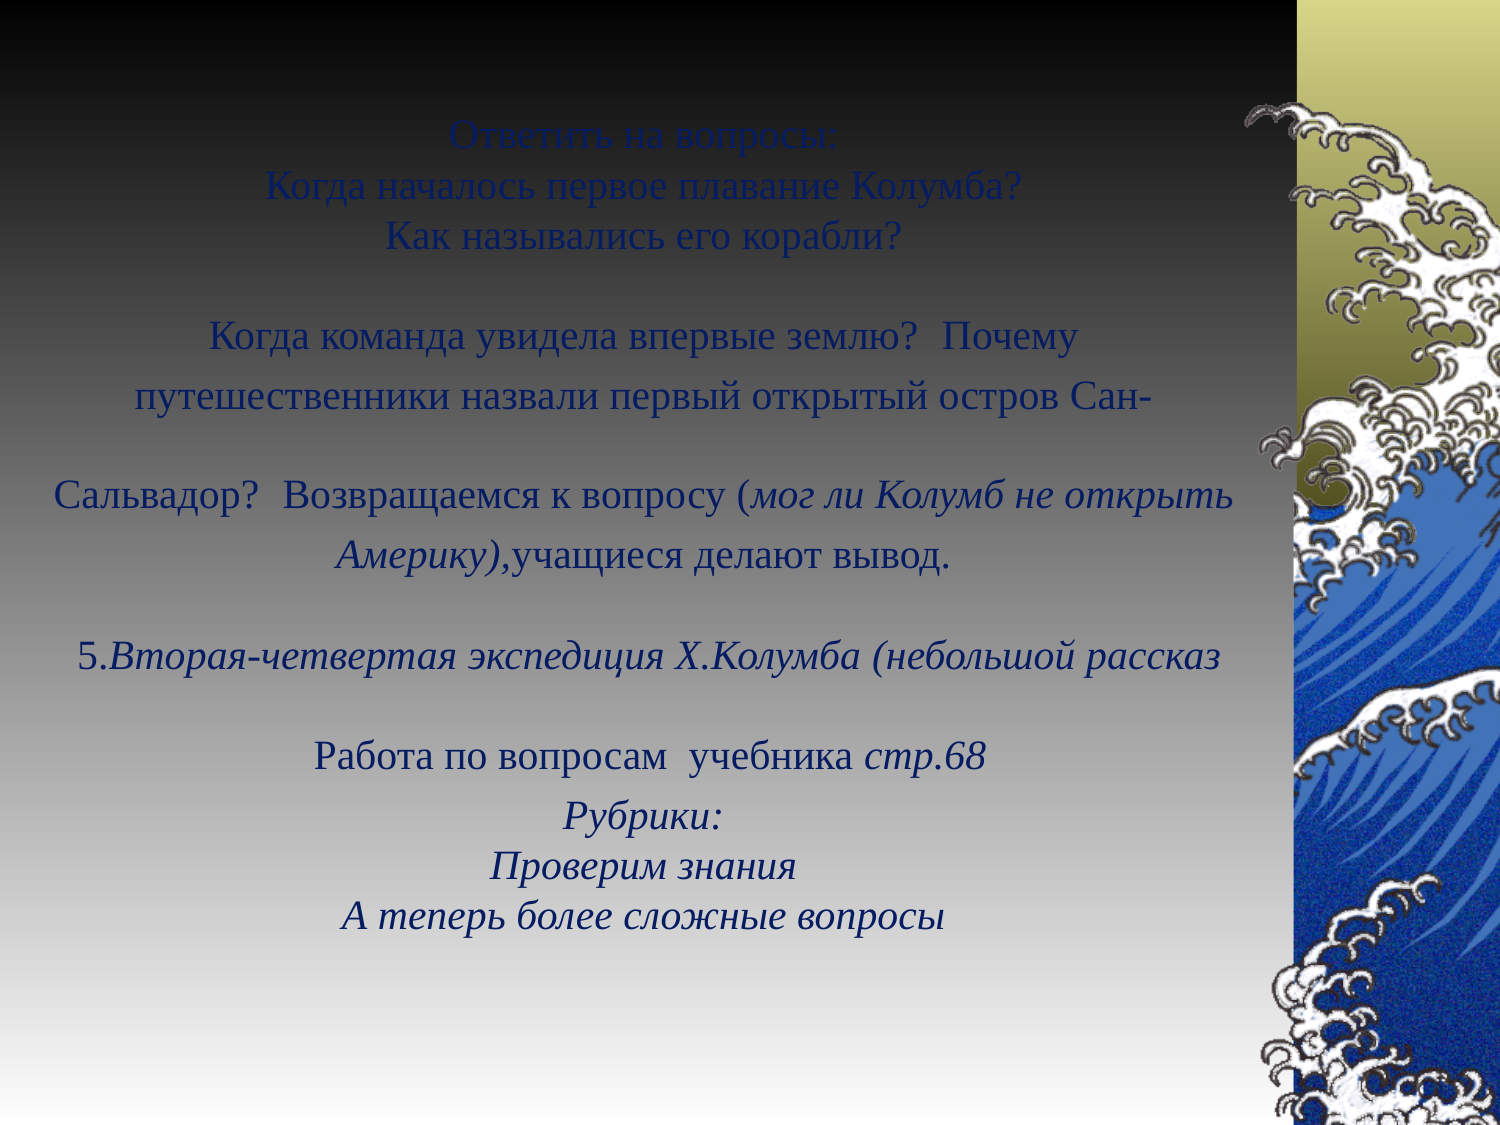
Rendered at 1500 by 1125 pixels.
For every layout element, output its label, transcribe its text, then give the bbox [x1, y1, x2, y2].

picture [1217, 76, 1500, 1125]
title Ответить на вопросы: Когда началось первое плавание Колумба? Как назывались его корабли? Когда команда увидела впервые землю? Почему путешественники назвали первый открытый остров Сан-Сальвадор? Возвращаемся к вопросу (мог ли Колумб не открыть Америку),учащиеся делают вывод. 5.Вторая-четвертая экспедиция Х.Колумба (небольшой рассказ Работа по вопросам учебника стр.68 Рубрики: Проверим знания А теперь более сложные вопросы [37, 99, 1250, 1059]
